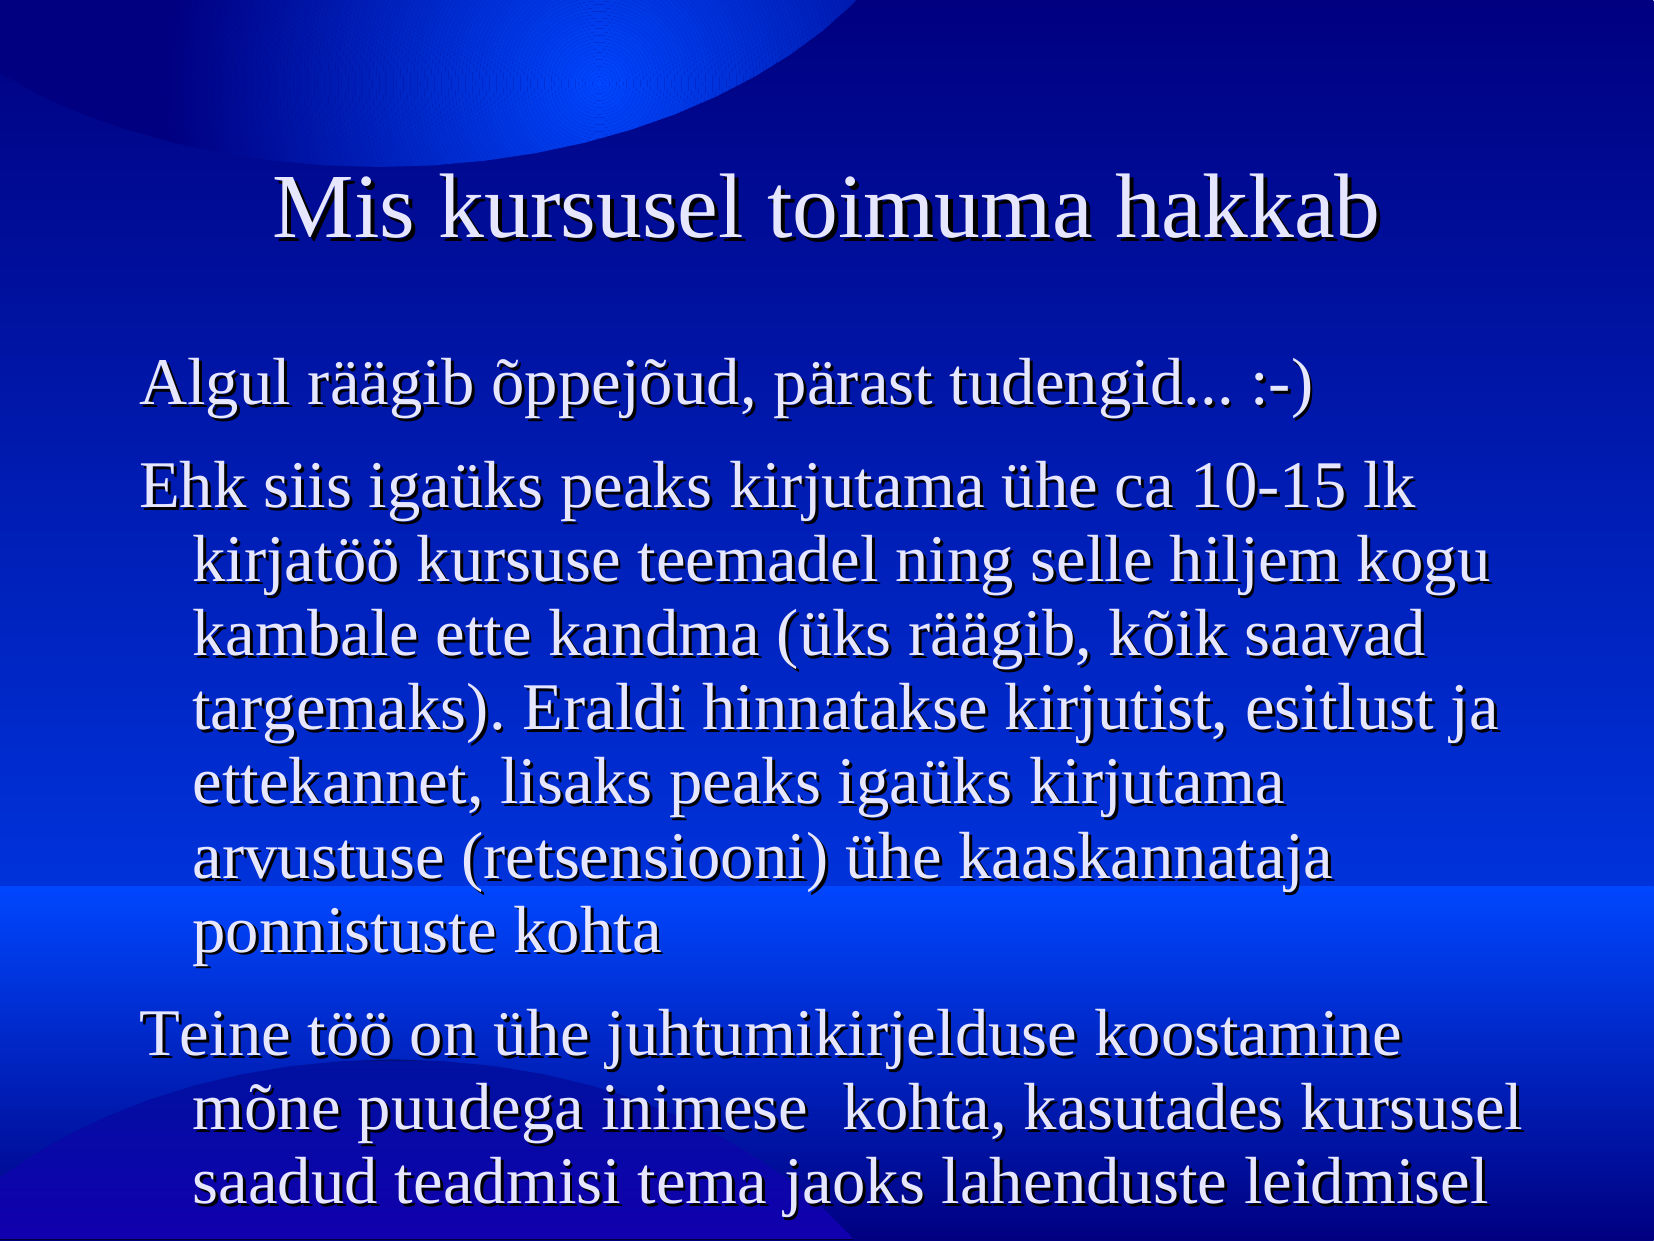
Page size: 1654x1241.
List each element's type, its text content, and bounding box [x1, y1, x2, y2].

list Algul räägib õppejõud, pärast tudengid... :-) Ehk siis igaüks peaks kirjutama ühe ca 10-15 lk kirjatöö kursuse teemadel ning selle hiljem kogu kambale ette kandma (üks räägib, kõik saavad targemaks). Eraldi hinnatakse kirjutist, esitlust ja ettekannet, lisaks peaks igaüks kirjutama arvustuse (retsensiooni) ühe kaaskannataja ponnistuste kohta Teine töö on ühe juhtumikirjelduse koostamine mõne puudega inimese kohta, kasutades kursusel saadud teadmisi tema jaoks lahenduste leidmisel [121, 344, 1534, 1219]
title Mis kursusel toimuma hakkab [121, 102, 1534, 311]
